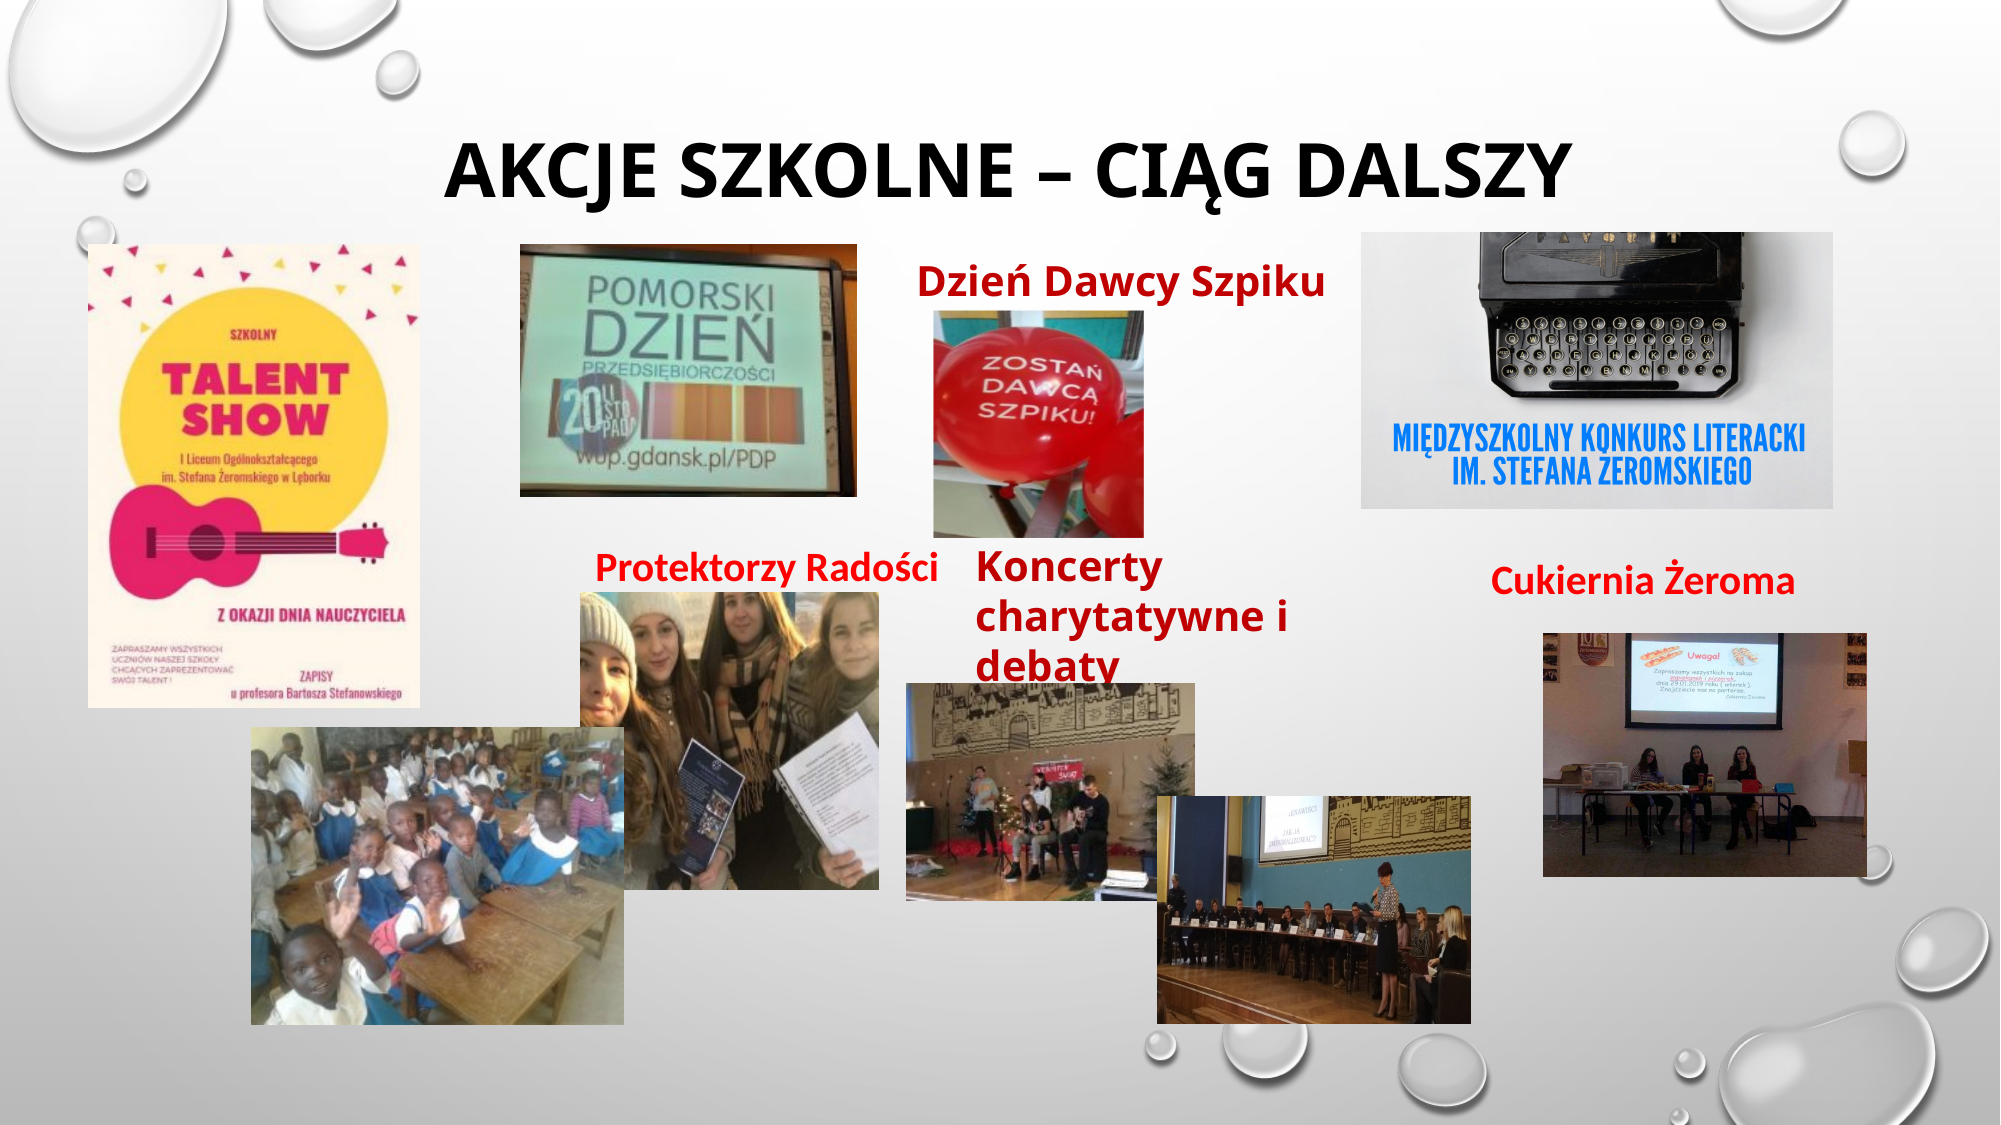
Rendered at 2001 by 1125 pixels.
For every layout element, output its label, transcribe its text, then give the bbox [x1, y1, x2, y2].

picture [906, 683, 1471, 1024]
text_box Dzień Dawcy Szpiku [902, 247, 1353, 312]
picture [1361, 232, 1833, 509]
text_box Protektorzy Radości [580, 532, 961, 598]
title Akcje szkolne – ciąg dalszy [149, 101, 1851, 245]
picture [933, 310, 1144, 532]
picture [88, 244, 420, 708]
picture [1543, 633, 1867, 877]
text_box Cukiernia Żeroma [1476, 545, 1811, 611]
picture [251, 593, 879, 1025]
picture [520, 244, 857, 497]
text_box Koncerty charytatywne i debaty [961, 532, 1432, 697]
